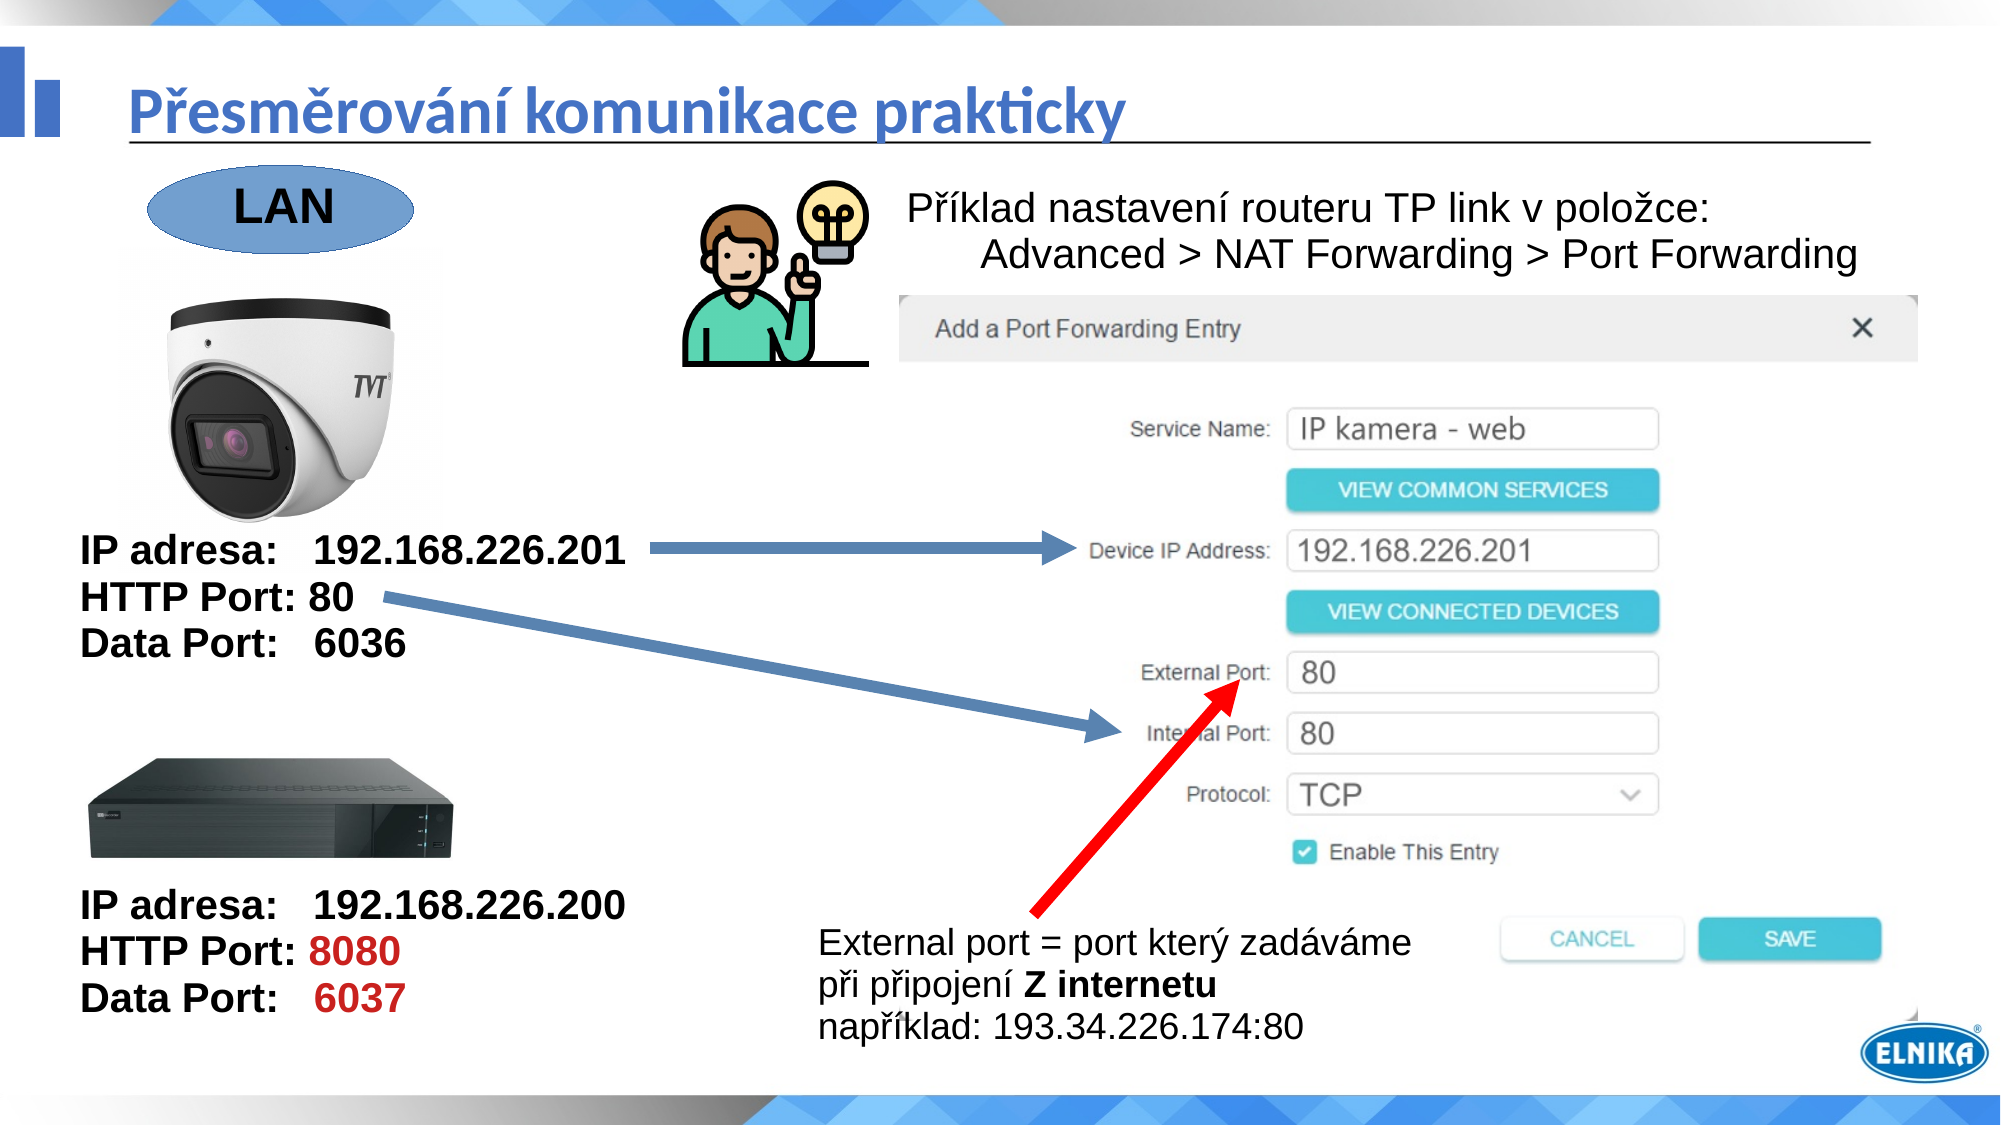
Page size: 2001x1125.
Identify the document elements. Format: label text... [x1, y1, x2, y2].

text_box External port = port který zadáváme při připojení Z internetu například: 193.34.226.174:80 [797, 907, 1447, 1061]
text_box Příklad nastavení routeru TP link v položce: Advanced > NAT Forwarding > Port Forwarding [885, 171, 1890, 338]
text_box Přesměrování komunikace prakticky [78, 58, 1211, 154]
text_box LAN [218, 171, 378, 243]
picture [0, 0, 2001, 1125]
text_box IP adresa: 192.168.226.200 HTTP Port: 8080 Data Port: 6037 [64, 874, 656, 1075]
text_box IP adresa: 192.168.226.201 HTTP Port: 80 Data Port: 6036 [64, 519, 656, 721]
text_box [147, 165, 369, 254]
text_box [378, 179, 414, 240]
